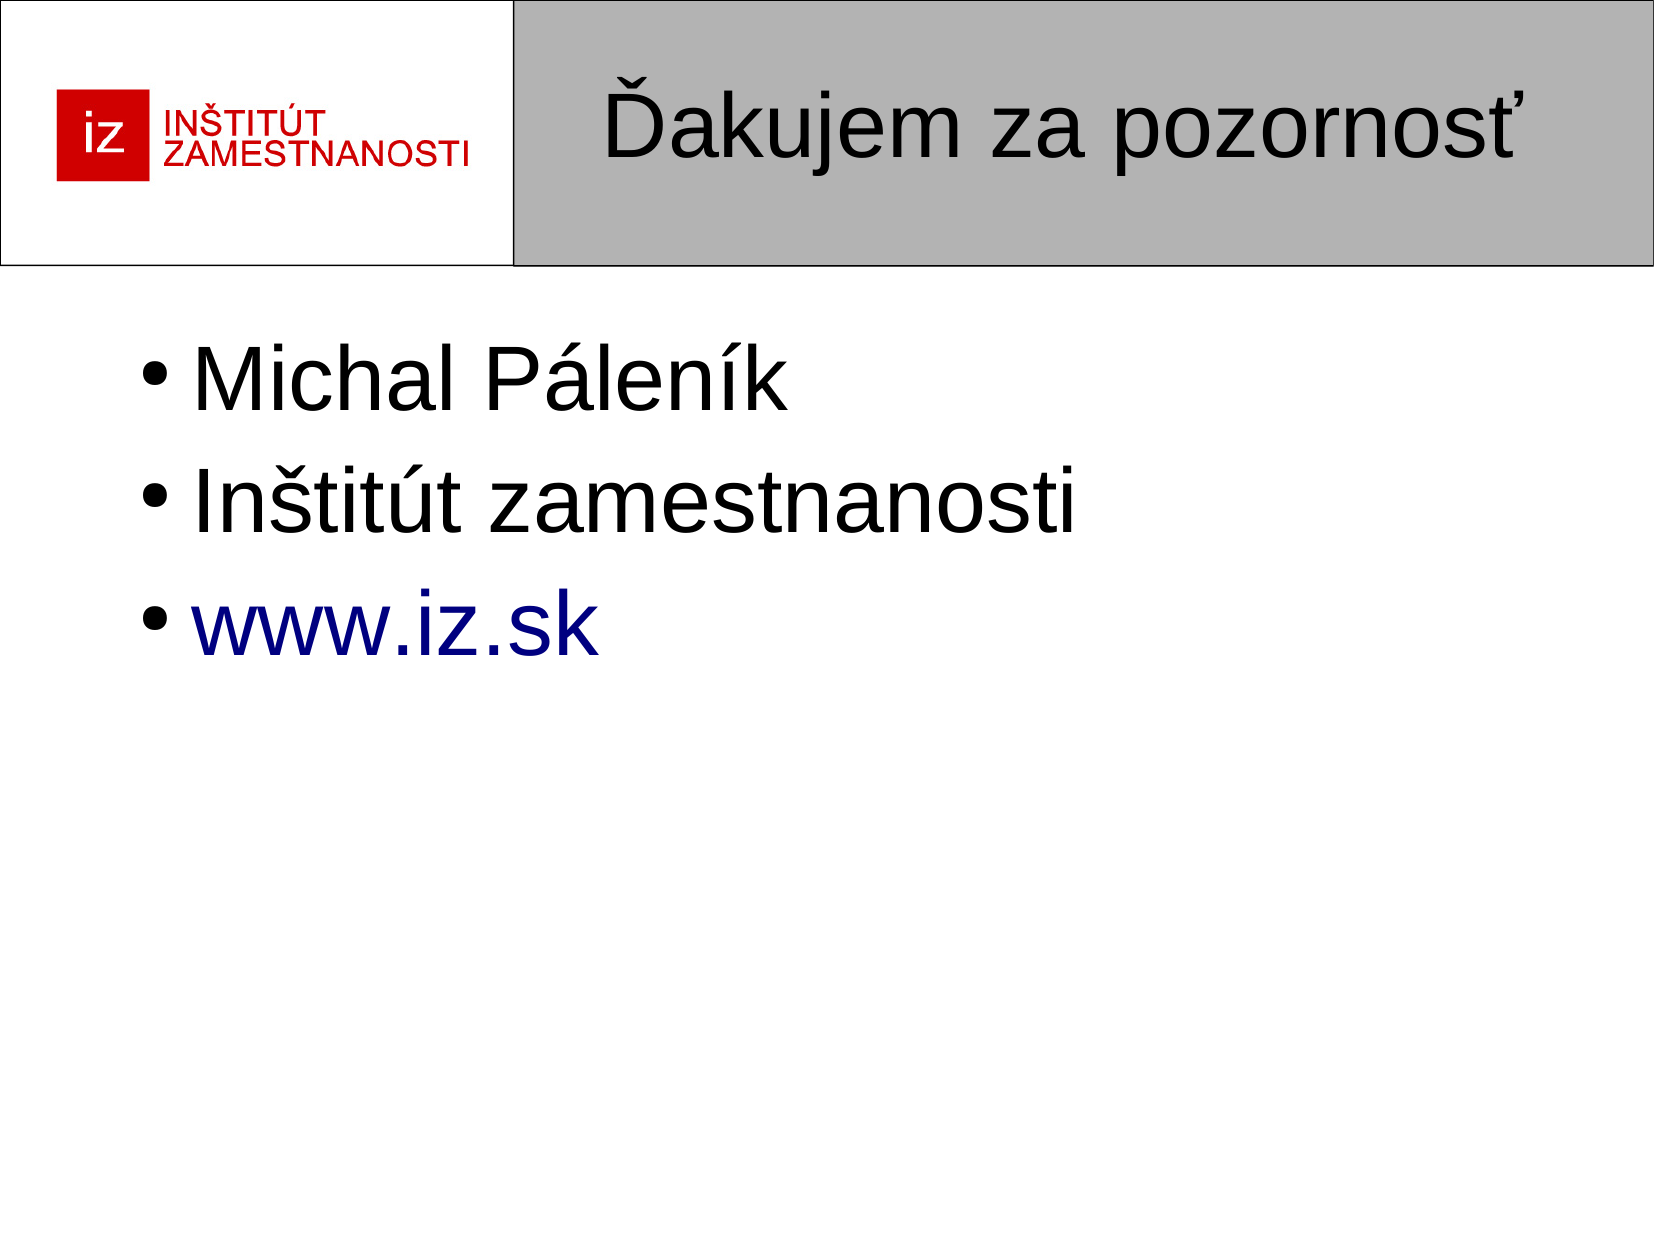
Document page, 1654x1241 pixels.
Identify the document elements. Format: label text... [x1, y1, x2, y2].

title Ďakujem za pozornosť [561, 37, 1565, 229]
picture [5, 8, 512, 257]
list Michal Páleník Inštitút zamestnanosti www.iz.sk [121, 344, 1533, 1112]
